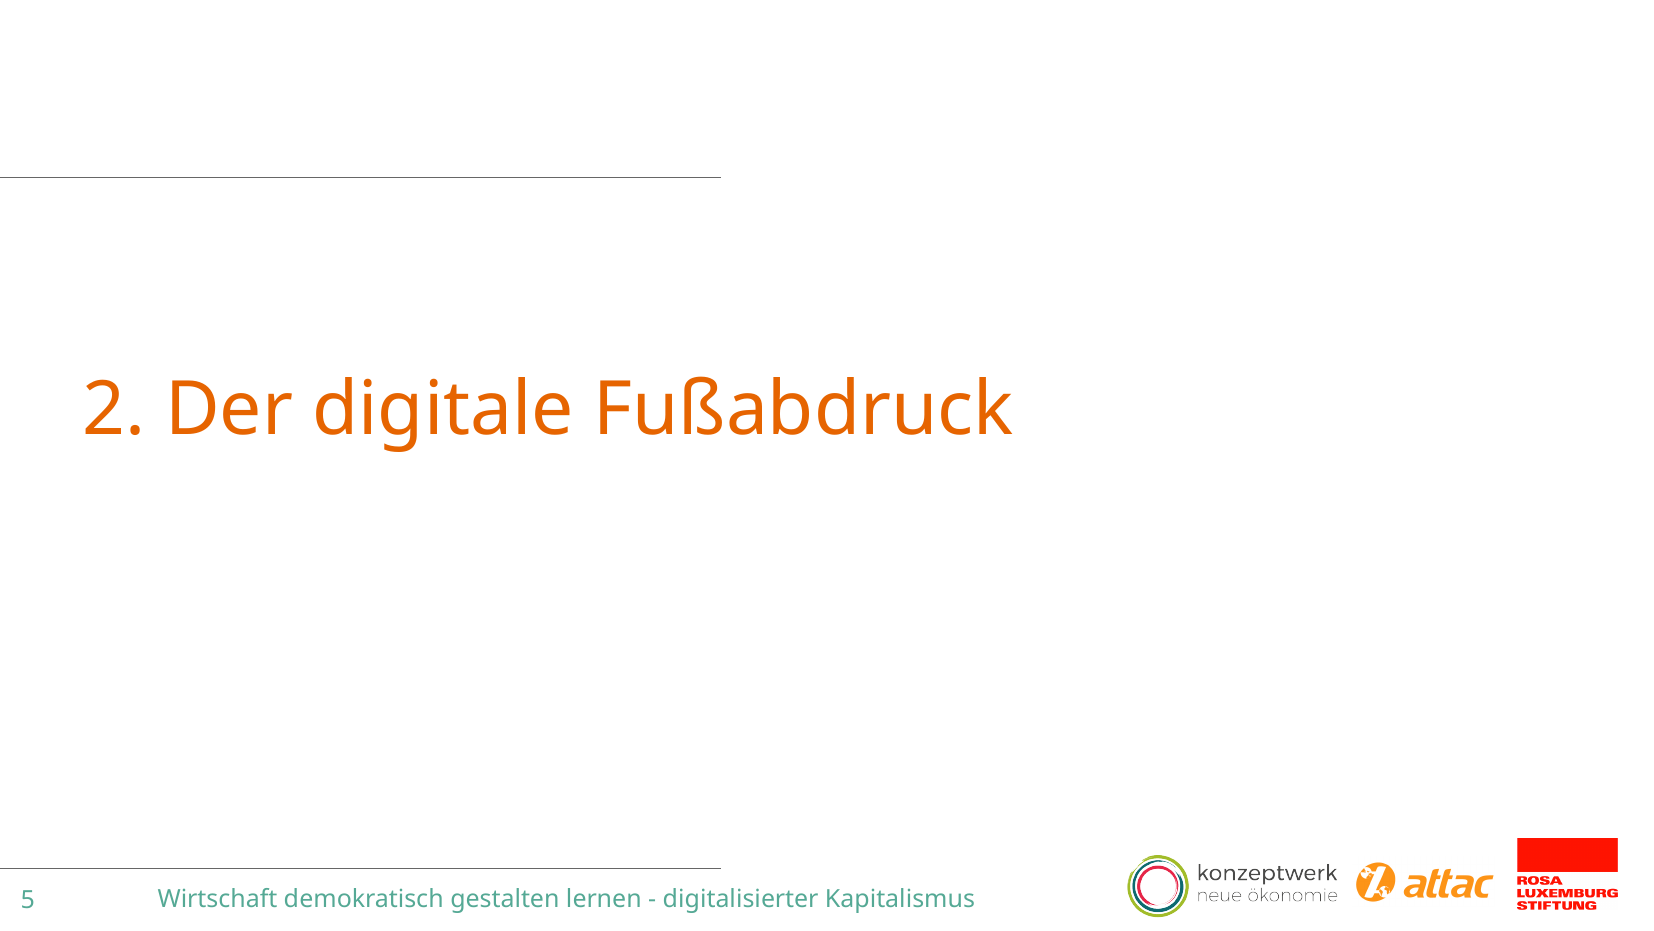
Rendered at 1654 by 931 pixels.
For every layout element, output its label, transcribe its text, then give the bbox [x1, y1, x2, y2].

list 2. Der digitale Fußabdruck [82, 251, 1571, 543]
picture [1517, 838, 1618, 910]
picture [1110, 838, 1495, 931]
